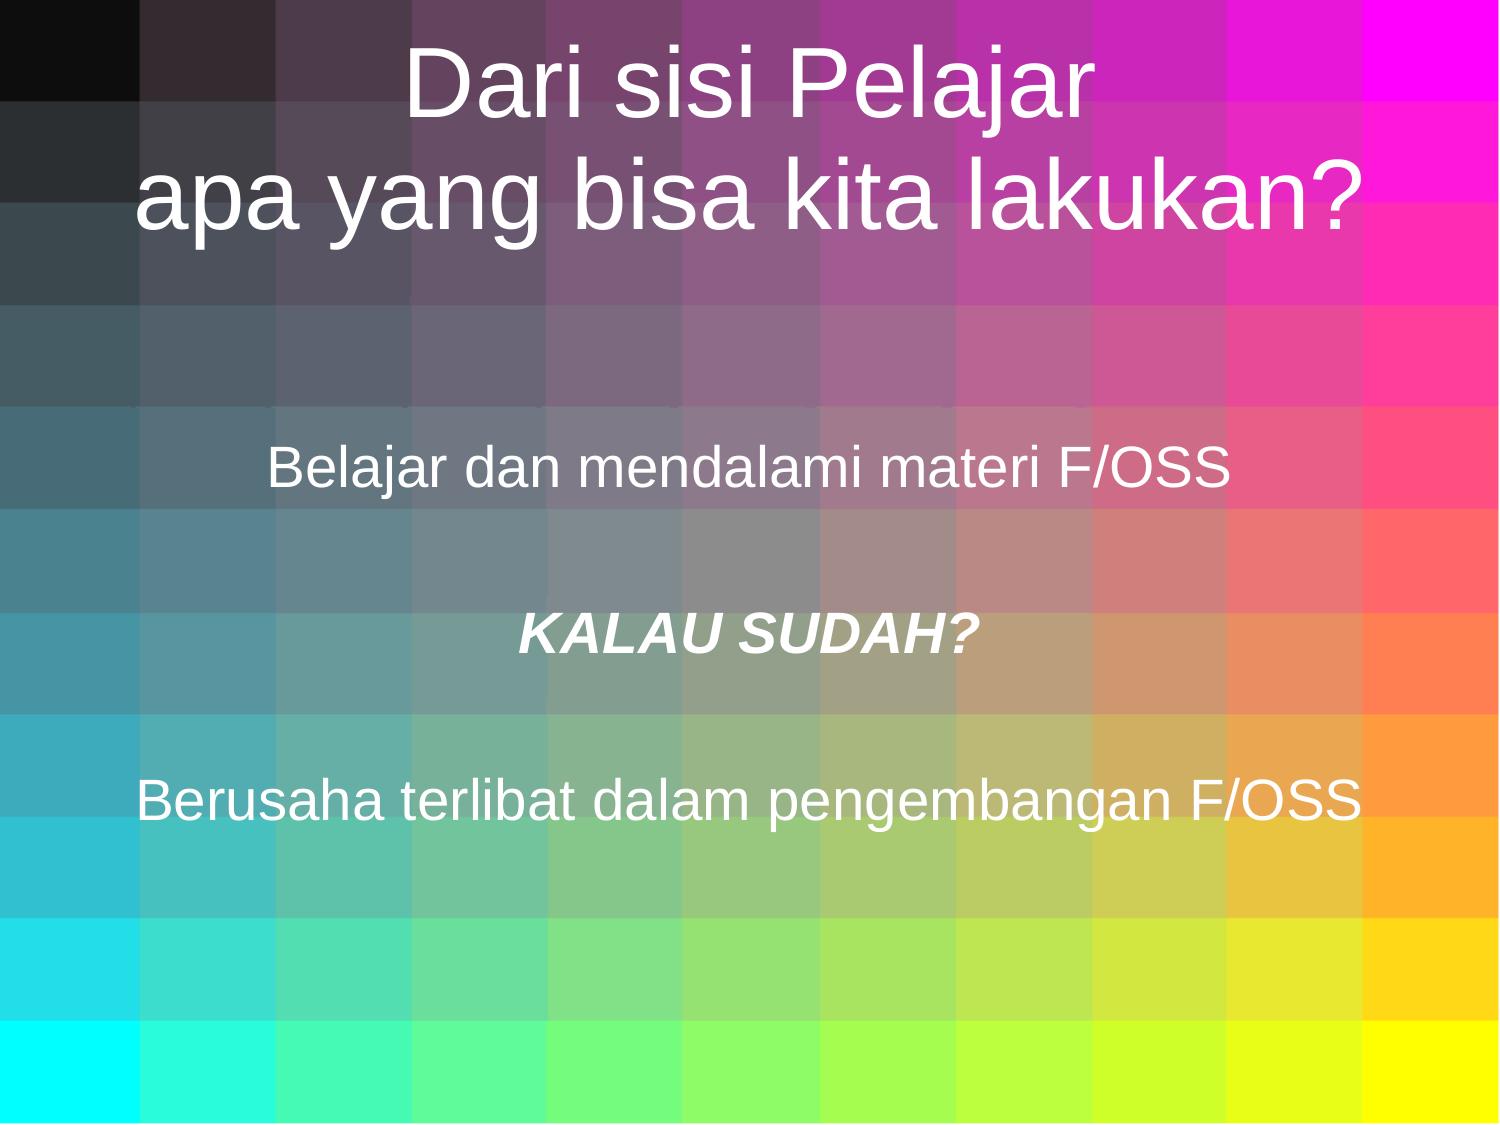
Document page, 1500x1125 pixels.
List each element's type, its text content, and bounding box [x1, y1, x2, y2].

picture [0, 0, 1500, 1125]
title Dari sisi Pelajar apa yang bisa kita lakukan? [75, 26, 1425, 251]
subtitle Belajar dan mendalami materi F/OSS KALAU SUDAH? Berusaha terlibat dalam pengembangan F/OSS [75, 269, 1425, 999]
